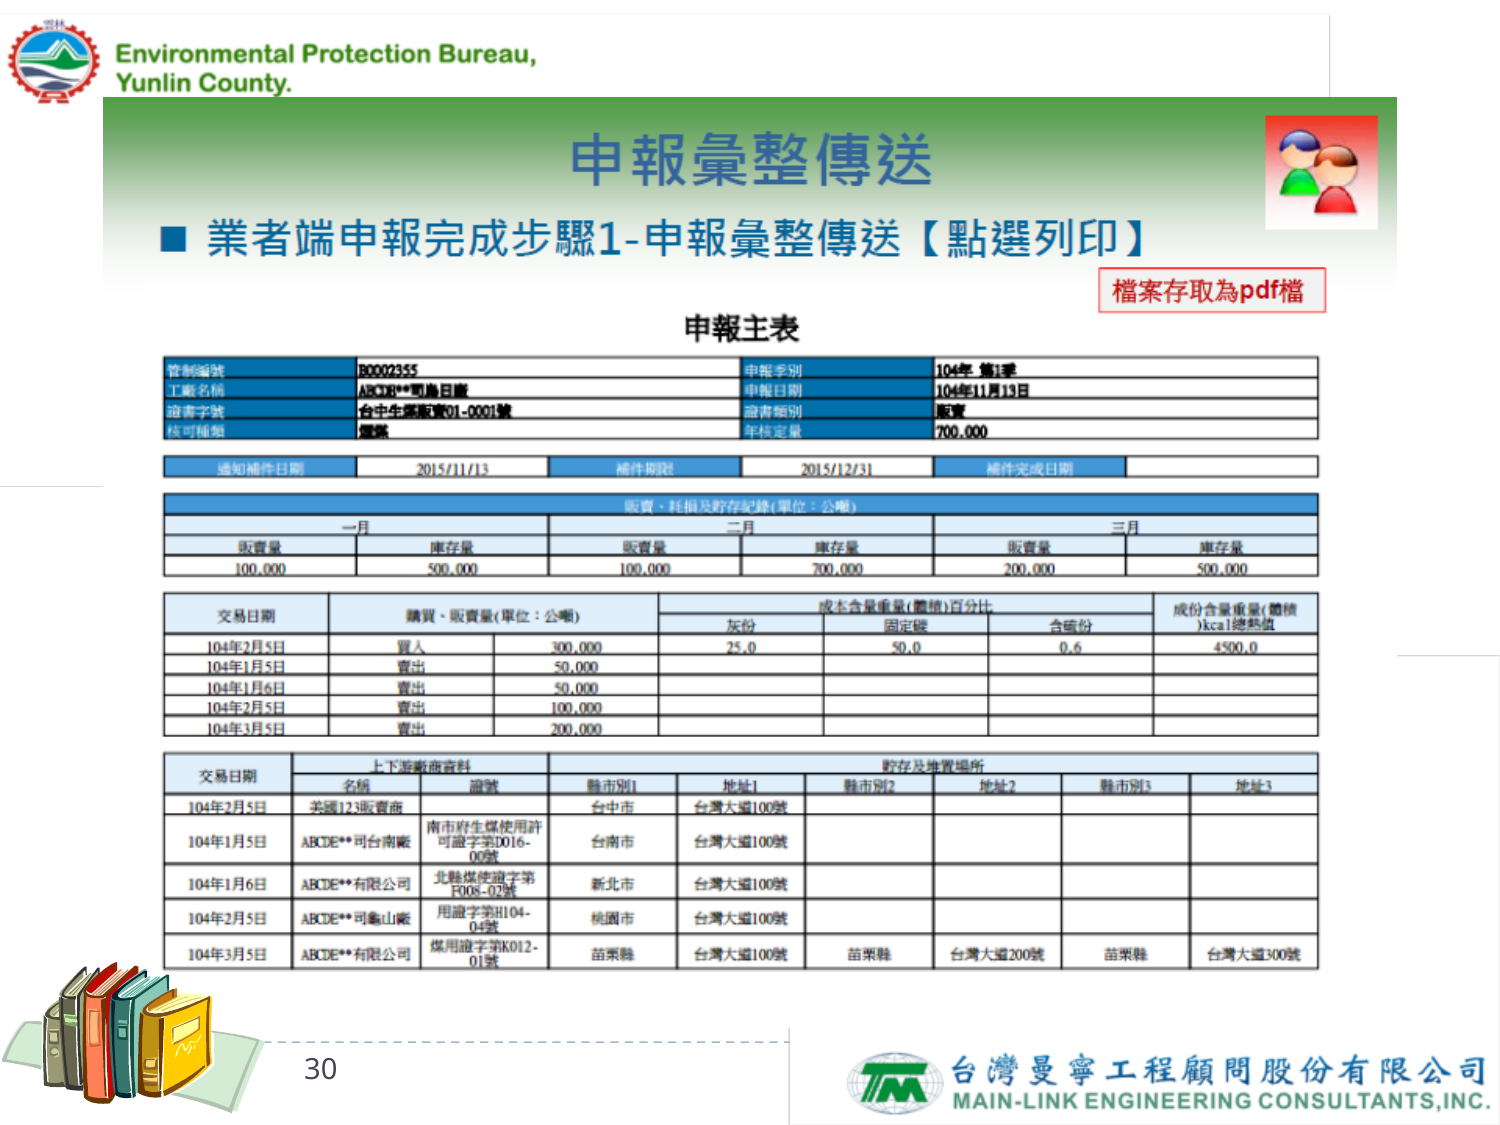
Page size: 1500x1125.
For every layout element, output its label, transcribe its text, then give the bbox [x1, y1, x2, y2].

picture [0, 0, 1500, 1125]
slide_number <編號> [289, 1042, 426, 1103]
